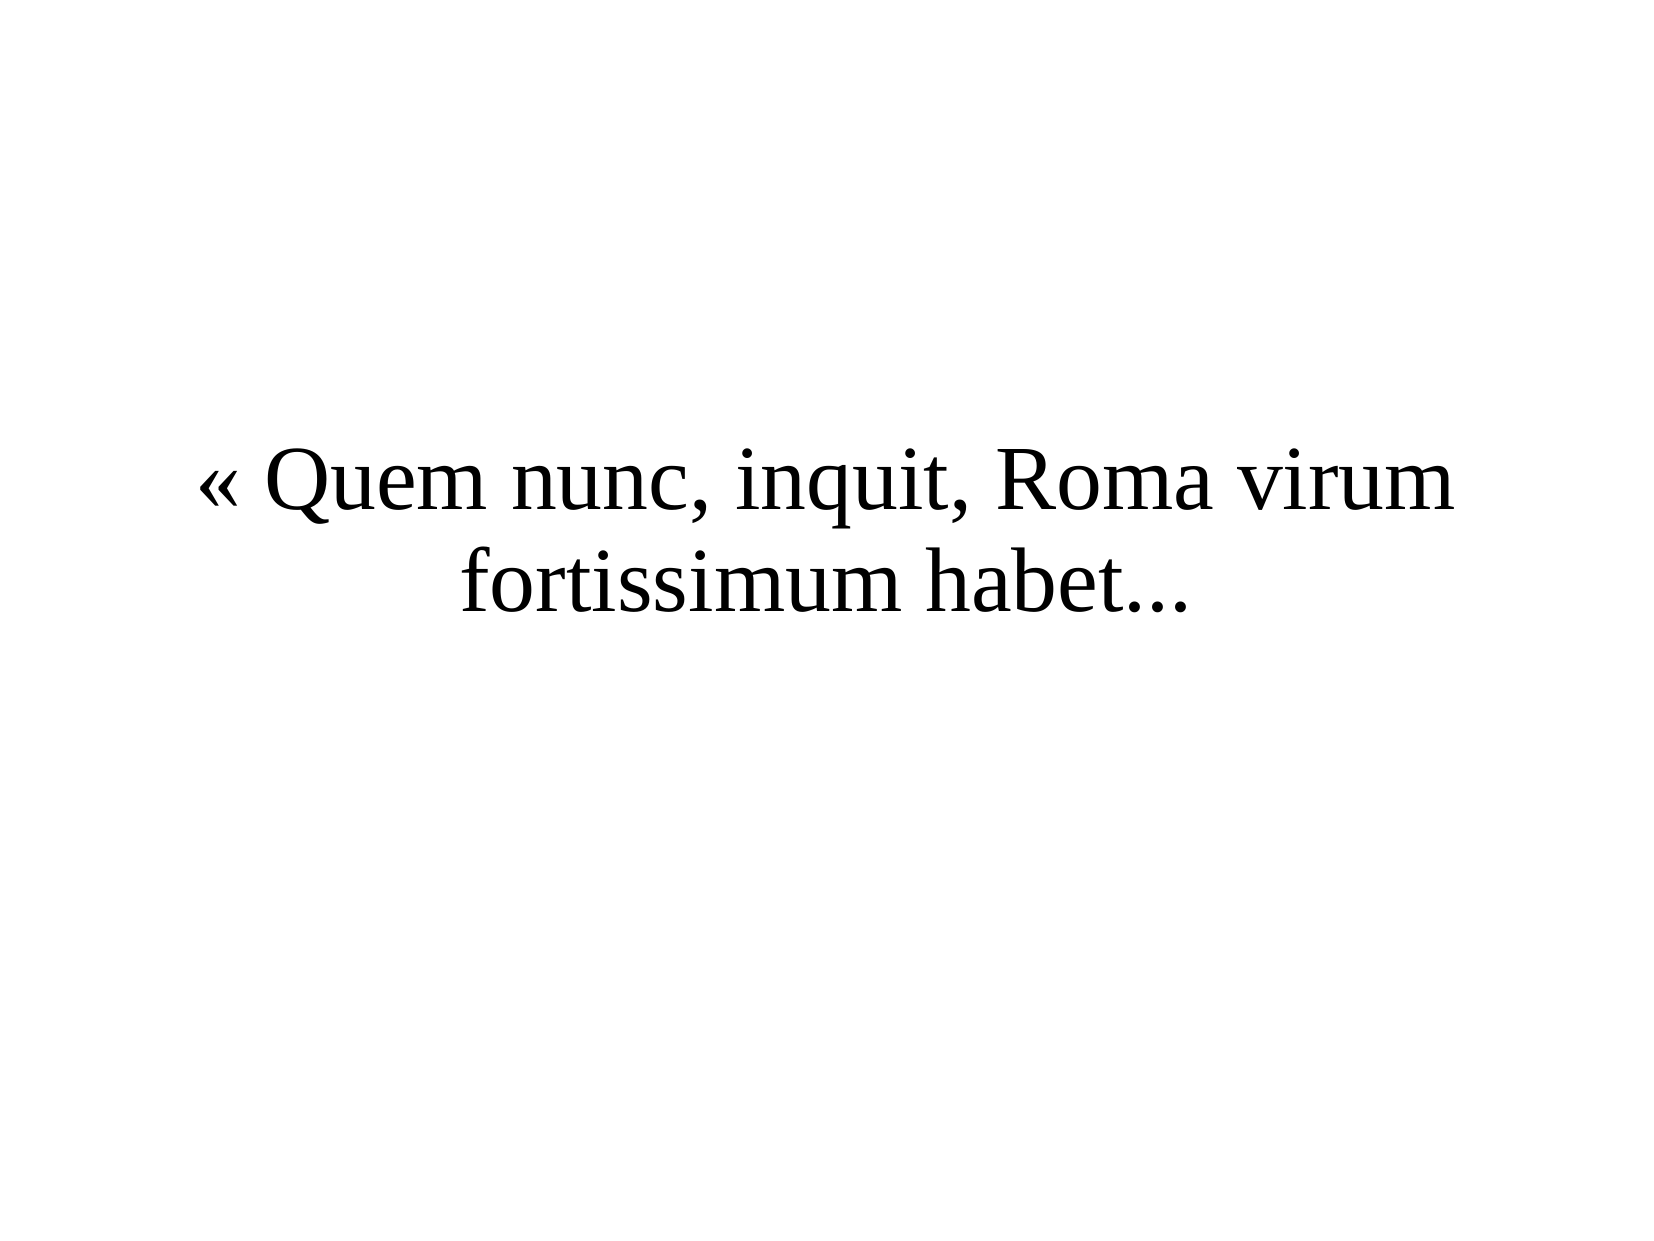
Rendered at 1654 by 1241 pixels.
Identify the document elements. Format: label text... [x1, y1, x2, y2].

subtitle « Quem nunc, inquit, Roma virum fortissimum habet... [82, 49, 1571, 1010]
